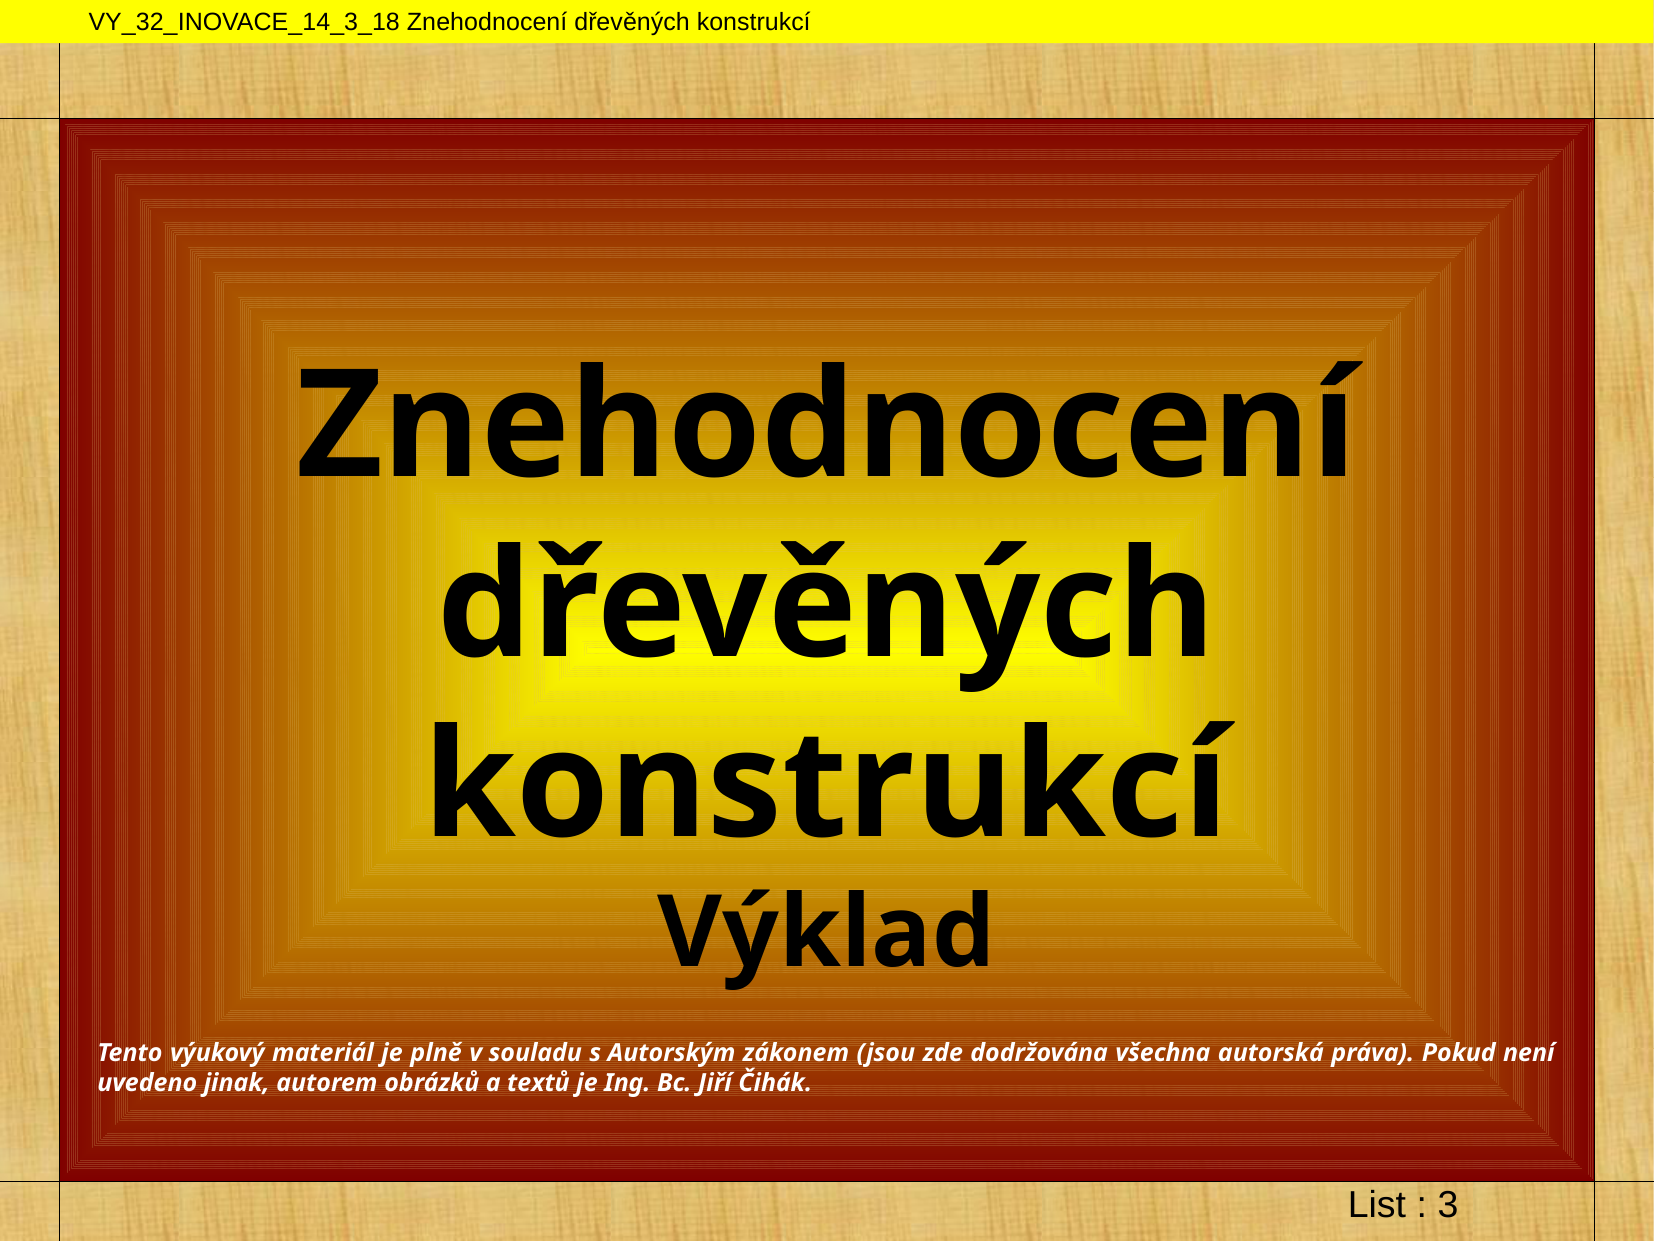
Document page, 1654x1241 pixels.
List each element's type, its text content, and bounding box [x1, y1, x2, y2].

text_box Znehodnocení dřevěných konstrukcí Výklad [60, 119, 1594, 1181]
picture [1595, 119, 1654, 1181]
picture [60, 44, 1594, 118]
text_box List : <číslo> [1361, 1176, 1595, 1241]
picture [0, 44, 59, 118]
picture [0, 1182, 59, 1241]
picture [60, 1182, 1361, 1241]
text_box Tento výukový materiál je plně v souladu s Autorským zákonem (jsou zde dodržována všechna autorská práva). Pokud není uvedeno jinak, autorem obrázků a textů je Ing. Bc. Jiří Čihák. [82, 1028, 1572, 1105]
picture [1595, 1182, 1654, 1241]
picture [0, 119, 59, 1181]
text_box VY_32_INOVACE_14_3_18 Znehodnocení dřevěných konstrukcí [0, 0, 1654, 44]
picture [1595, 44, 1654, 118]
